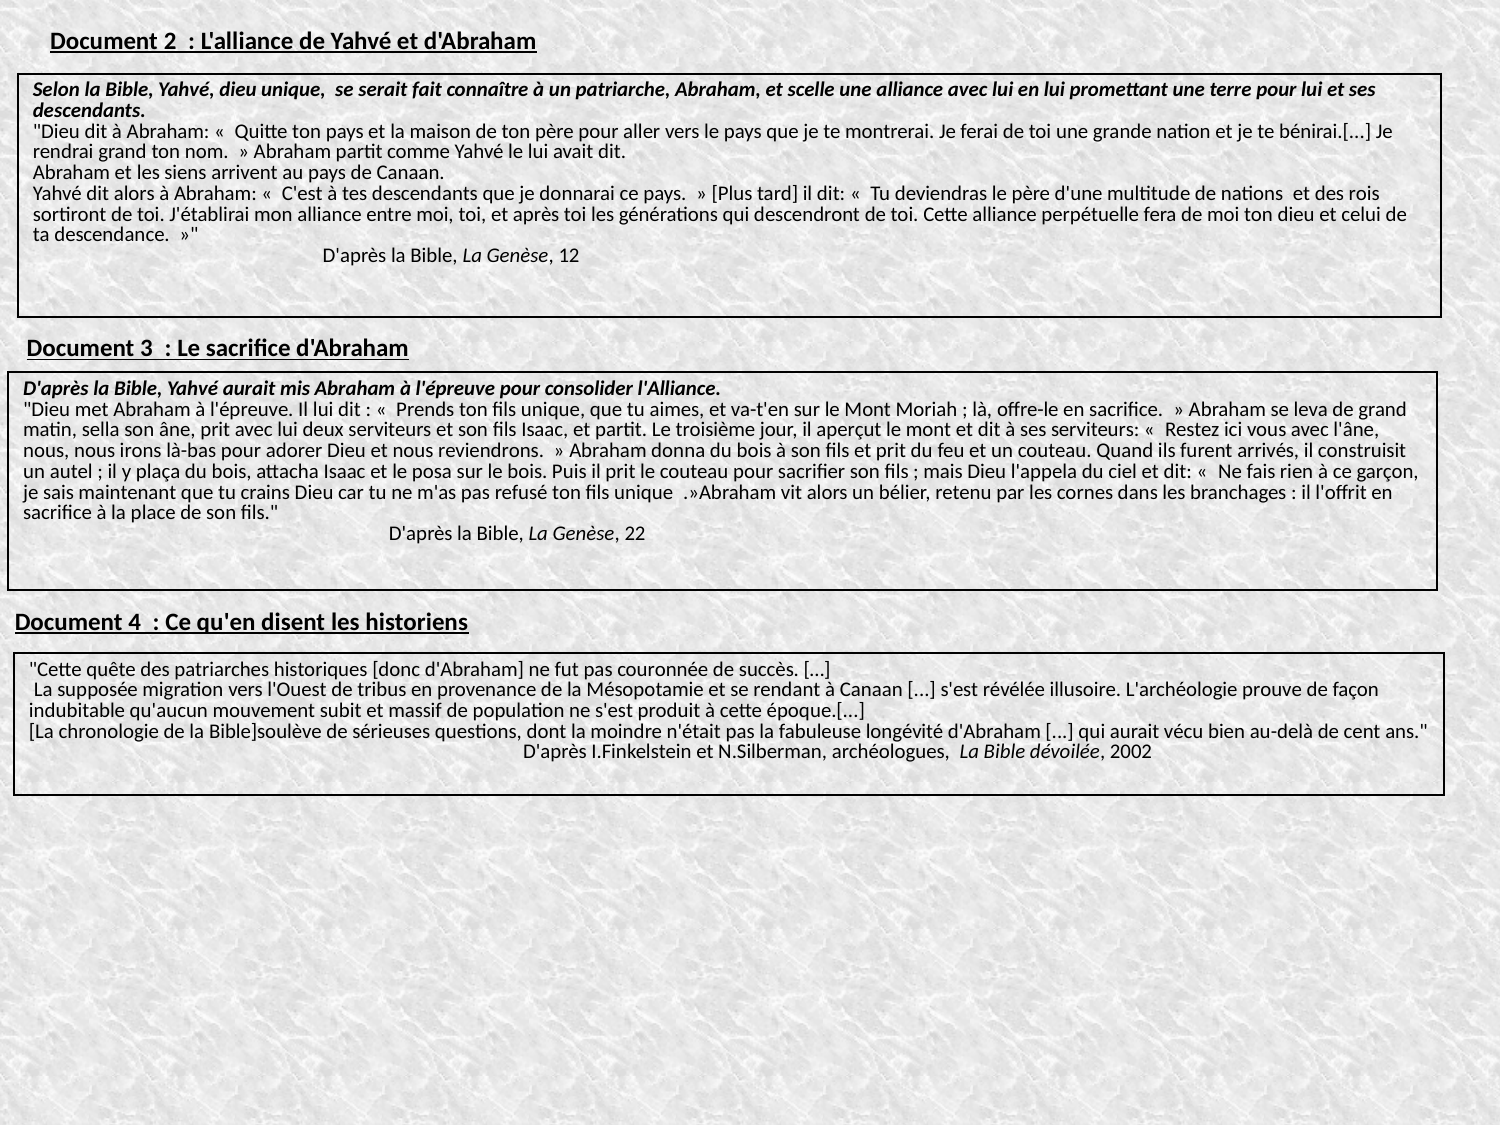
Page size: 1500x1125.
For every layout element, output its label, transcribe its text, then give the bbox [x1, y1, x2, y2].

text_box Document 4 : Ce qu'en disent les historiens [0, 562, 1264, 650]
table_header Selon la Bible, Yahvé, dieu unique, se serait fait connaître à un patriarche, Abraham, et scelle une alliance avec lui en lui promettant une terre pour lui et ses descendants. "Dieu dit à Abraham: « Quitte ton pays et la maison de ton père pour aller vers le pays que je te montrerai. Je ferai de toi une grande nation et je te bénirai.[...] Je rendrai grand ton nom. » Abraham partit comme Yahvé le lui avait dit. Abraham et les siens arrivent au pays de Canaan. Yahvé dit alors à Abraham: « C'est à tes descendants que je donnarai ce pays. » [Plus tard] il dit: « Tu deviendras le père d'une multitude de nations et des rois sortiront de toi. J'établirai mon alliance entre moi, toi, et après toi les générations qui descendront de toi. Cette alliance perpétuelle fera de moi ton dieu et celui de ta descendance. »" D'après la Bible, La Genèse, 12 [19, 75, 1440, 316]
table_header D'après la Bible, Yahvé aurait mis Abraham à l'épreuve pour consolider l'Alliance. "Dieu met Abraham à l'épreuve. Il lui dit : « Prends ton fils unique, que tu aimes, et va-t'en sur le Mont Moriah ; là, offre-le en sacrifice. » Abraham se leva de grand matin, sella son âne, prit avec lui deux serviteurs et son fils Isaac, et partit. Le troisième jour, il aperçut le mont et dit à ses serviteurs: « Restez ici vous avec l'âne, nous, nous irons là-bas pour adorer Dieu et nous reviendrons. » Abraham donna du bois à son fils et prit du feu et un couteau. Quand ils furent arrivés, il construisit un autel ; il y plaça du bois, attacha Isaac et le posa sur le bois. Puis il prit le couteau pour sacrifier son fils ; mais Dieu l'appela du ciel et dit: « Ne fais rien à ce garçon, je sais maintenant que tu crains Dieu car tu ne m'as pas refusé ton fils unique .»Abraham vit alors un bélier, retenu par les cornes dans les branchages : il l'offrit en sacrifice à la place de son fils." D'après la Bible, La Genèse, 22 [9, 373, 1436, 589]
table_header "Cette quête des patriarches historiques [donc d'Abraham] ne fut pas couronnée de succès. […] La supposée migration vers l'Ouest de tribus en provenance de la Mésopotamie et se rendant à Canaan [...] s'est révélée illusoire. L'archéologie prouve de façon indubitable qu'aucun mouvement subit et massif de population ne s'est produit à cette époque.[...] [La chronologie de la Bible]soulève de sérieuses questions, dont la moindre n'était pas la fabuleuse longévité d'Abraham [...] qui aurait vécu bien au-delà de cent ans." D'après I.Finkelstein et N.Silberman, archéologues, La Bible dévoilée, 2002 [15, 654, 1443, 794]
text_box Document 3 : Le sacrifice d'Abraham [11, 330, 1371, 371]
text_box Document 2 : L'alliance de Yahvé et d'Abraham [35, 23, 1217, 69]
picture [0, 0, 1500, 1125]
